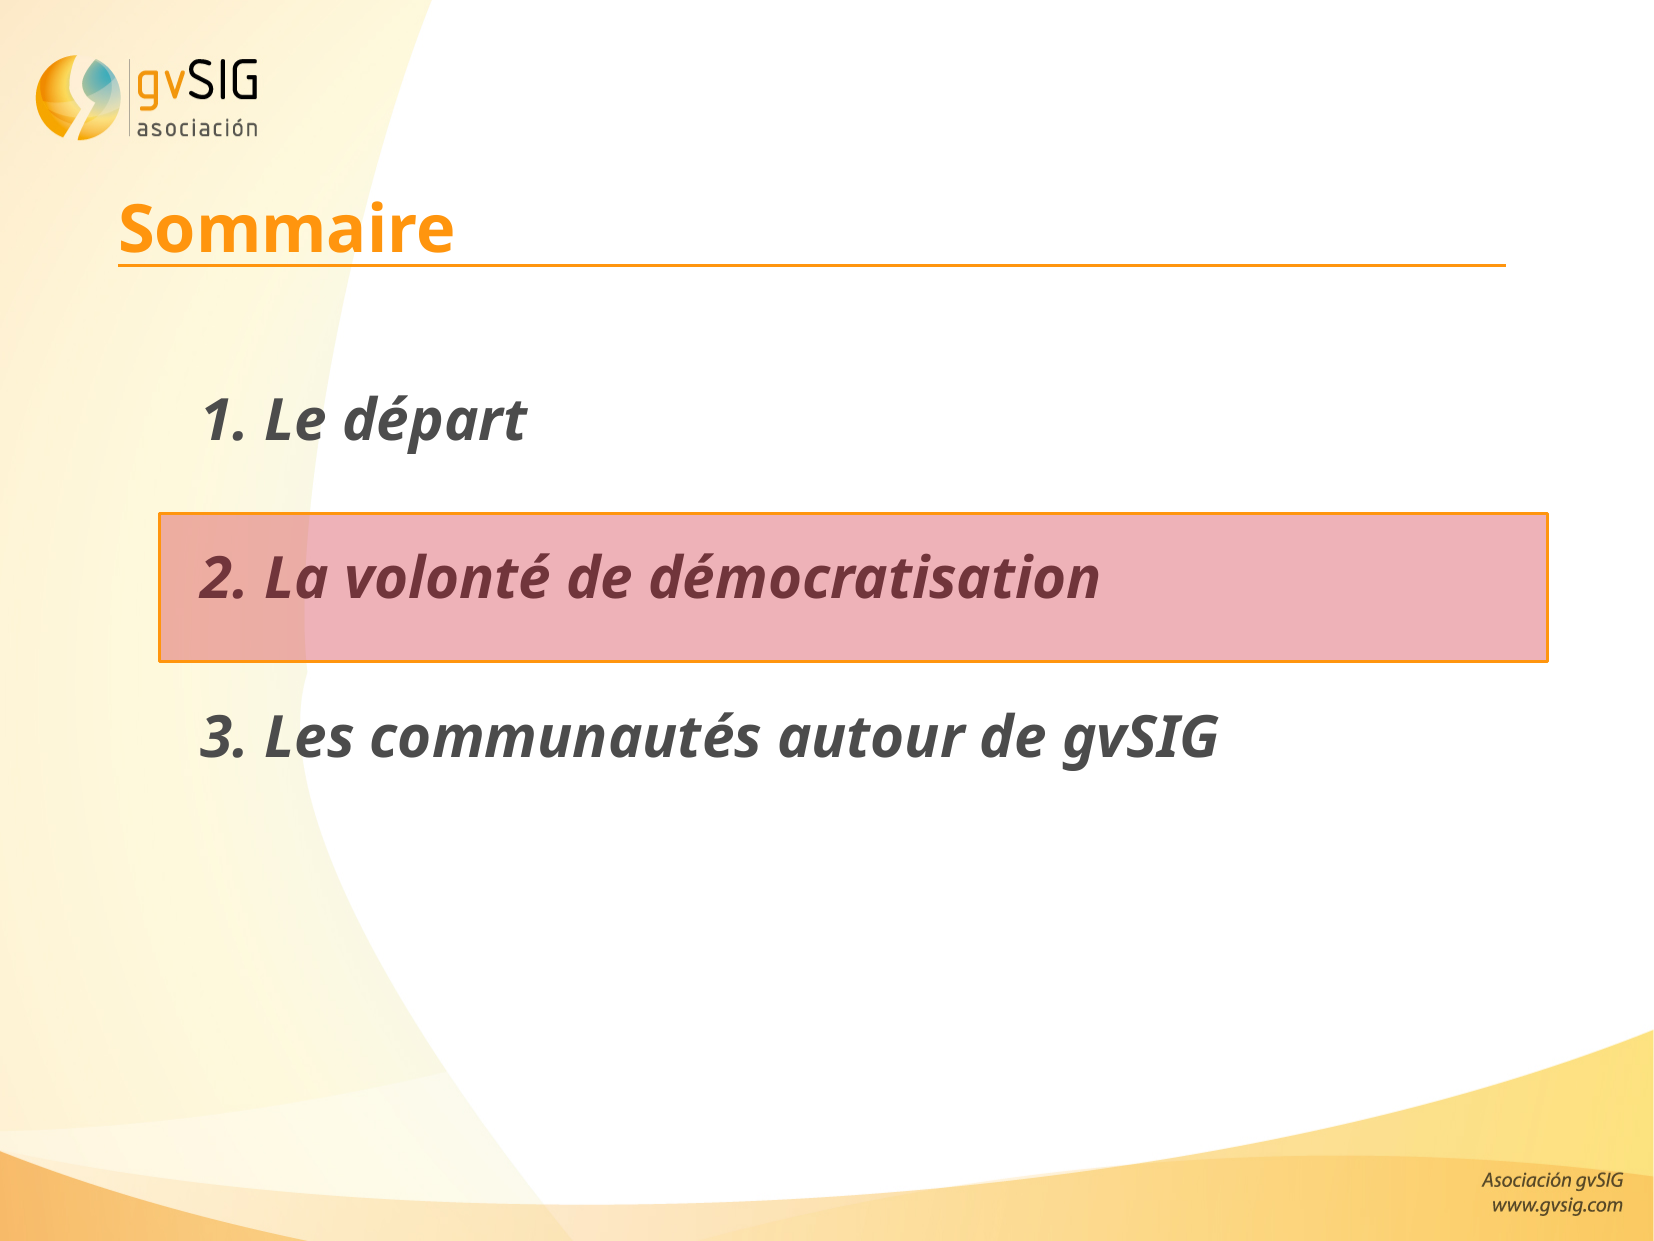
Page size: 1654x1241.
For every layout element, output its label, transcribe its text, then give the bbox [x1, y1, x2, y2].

text_box [159, 513, 1548, 662]
title 1. Le départ 2. La volonté de démocratisation 3. Les communautés autour de gvSIG [200, 662, 1477, 820]
title 1. Le départ 2. La volonté de démocratisation 3. Les communautés autour de gvSIG [200, 412, 1477, 513]
title Sommaire [118, 177, 1607, 276]
picture [0, 0, 1654, 1241]
